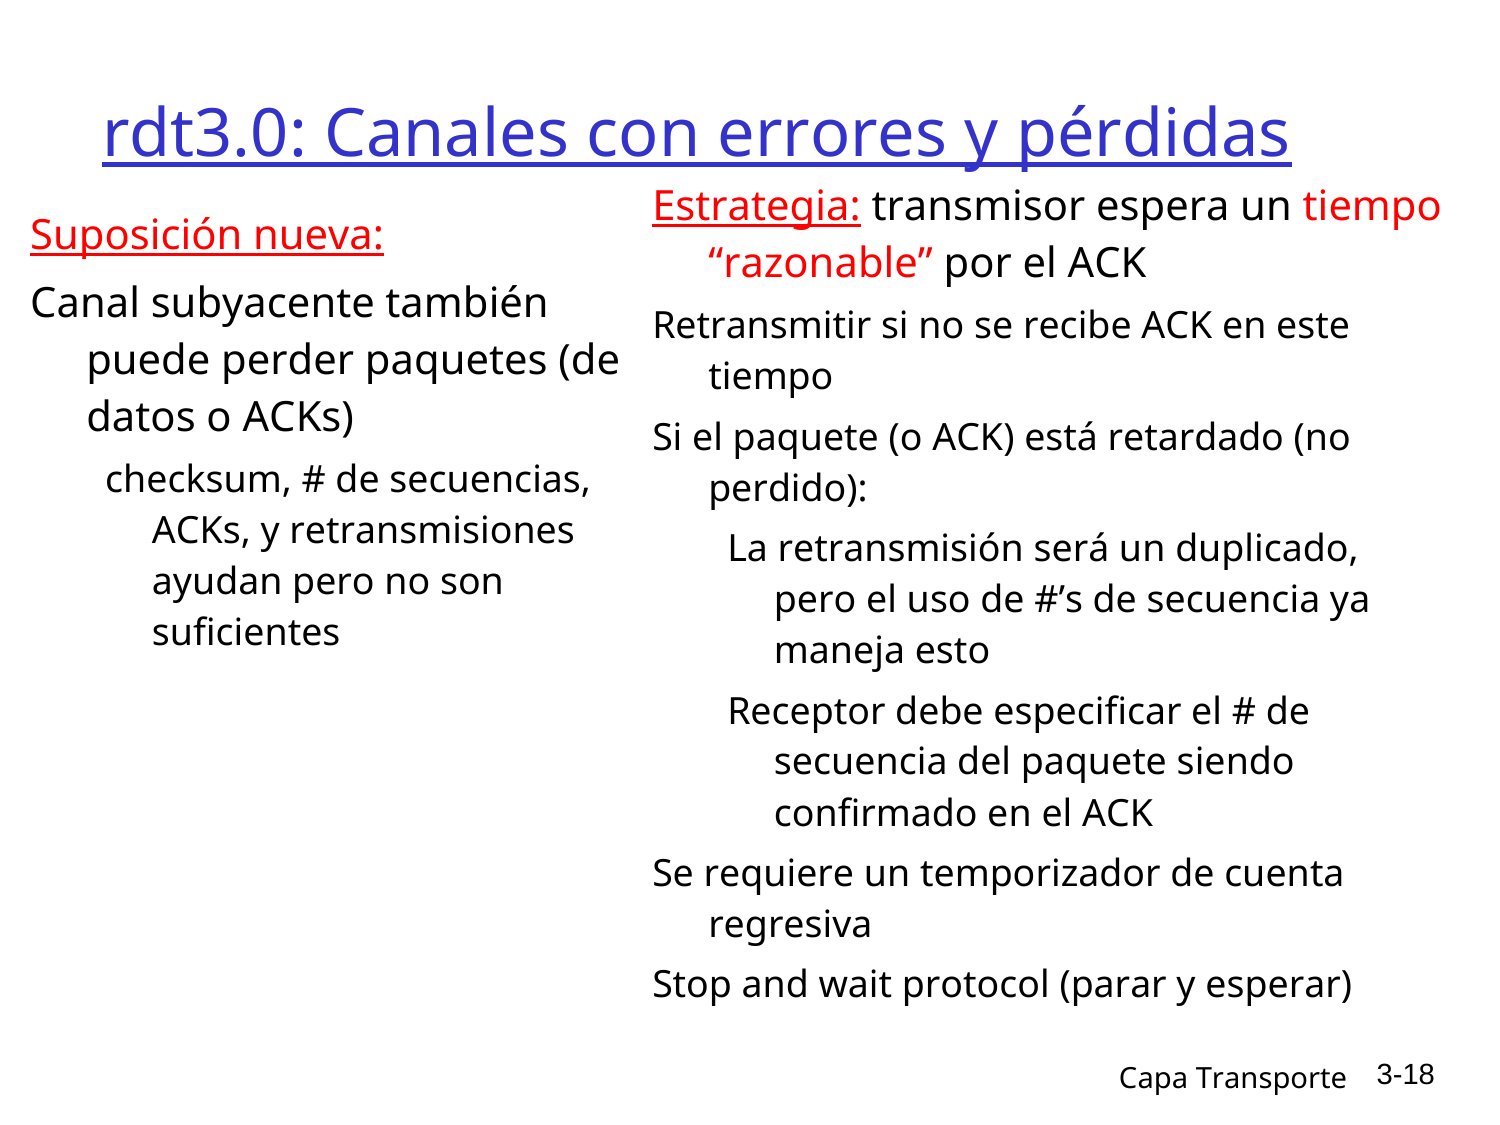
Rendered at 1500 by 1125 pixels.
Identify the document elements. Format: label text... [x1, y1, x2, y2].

list Estrategia: transmisor espera un tiempo “razonable” por el ACK Retransmitir si no se recibe ACK en este tiempo Si el paquete (o ACK) está retardado (no perdido): La retransmisión será un duplicado, pero el uso de #’s de secuencia ya maneja esto Receptor debe especificar el # de secuencia del paquete siendo confirmado en el ACK Se requiere un temporizador de cuenta regresiva Stop and wait protocol (parar y esperar)‏ [637, 167, 1463, 1036]
title rdt3.0: Canales con errores y pérdidas [87, 15, 1363, 197]
list Suposición nueva: Canal subyacente también puede perder paquetes (de datos o ACKs)‏ checksum, # de secuencias, ACKs, y retransmisiones ayudan pero no son suficientes [15, 197, 637, 976]
